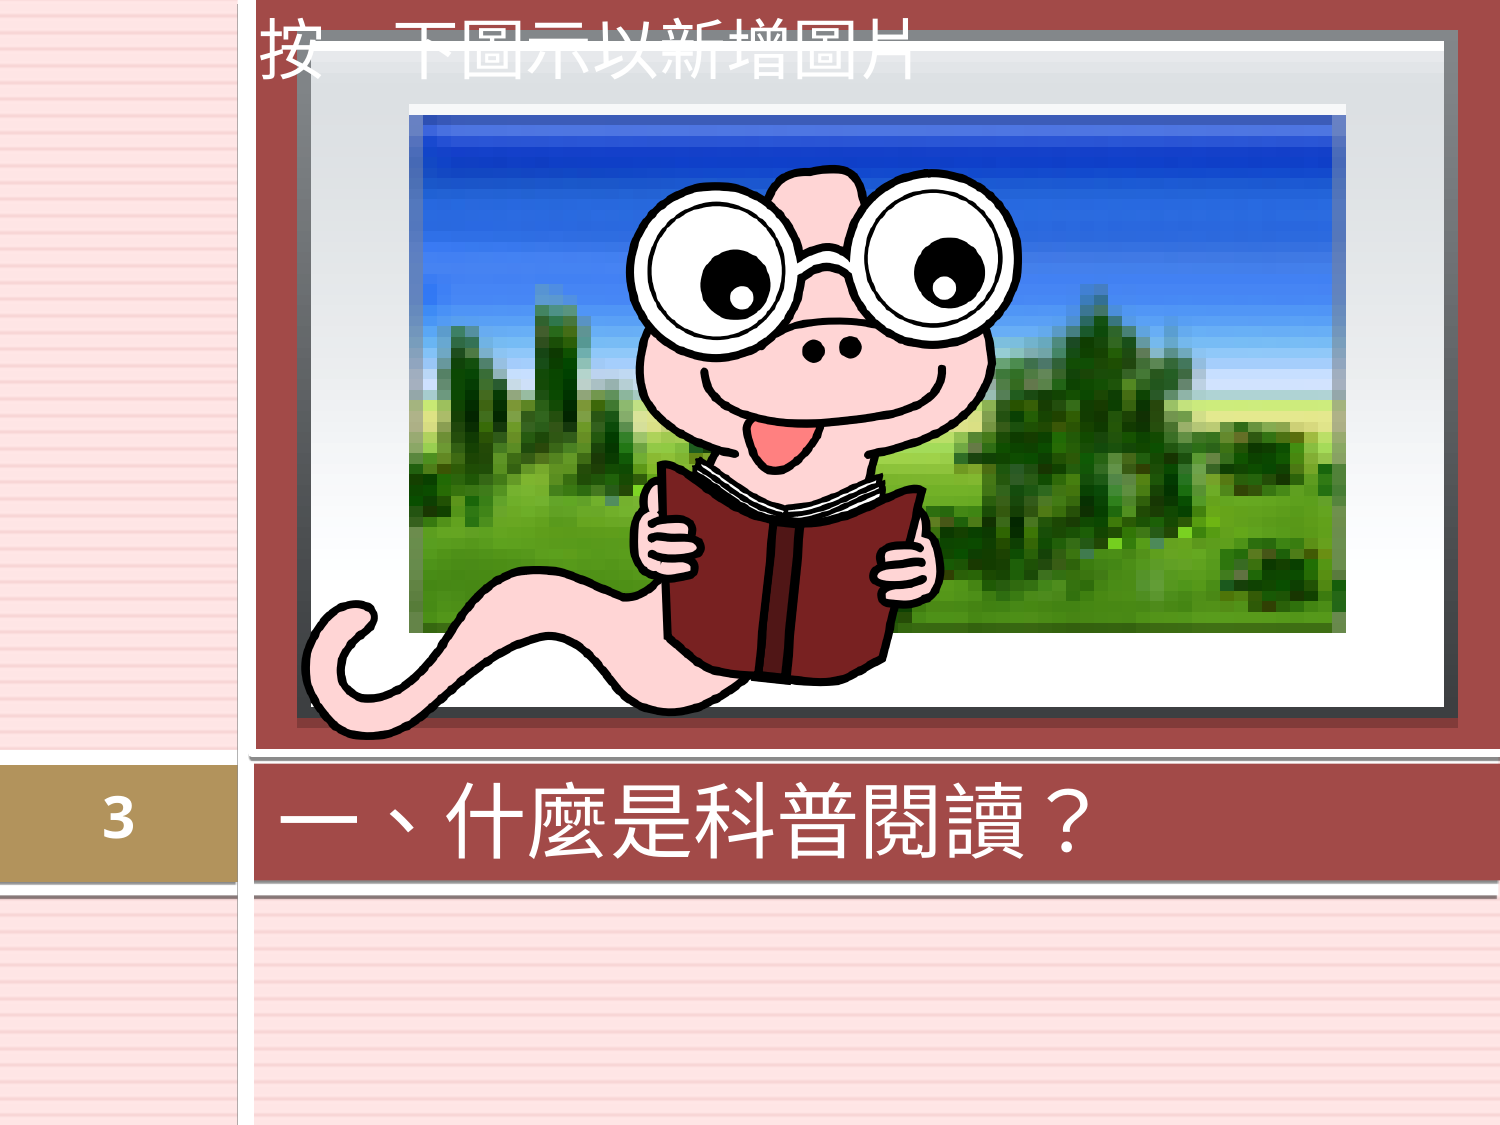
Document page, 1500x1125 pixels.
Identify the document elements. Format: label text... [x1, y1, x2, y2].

picture [0, 900, 237, 1125]
picture [254, 881, 1500, 1125]
title 一、什麼是科普閱讀？ [262, 763, 1463, 875]
picture [256, 0, 1500, 750]
picture [0, 0, 237, 749]
slide_number <編號> [0, 765, 238, 875]
